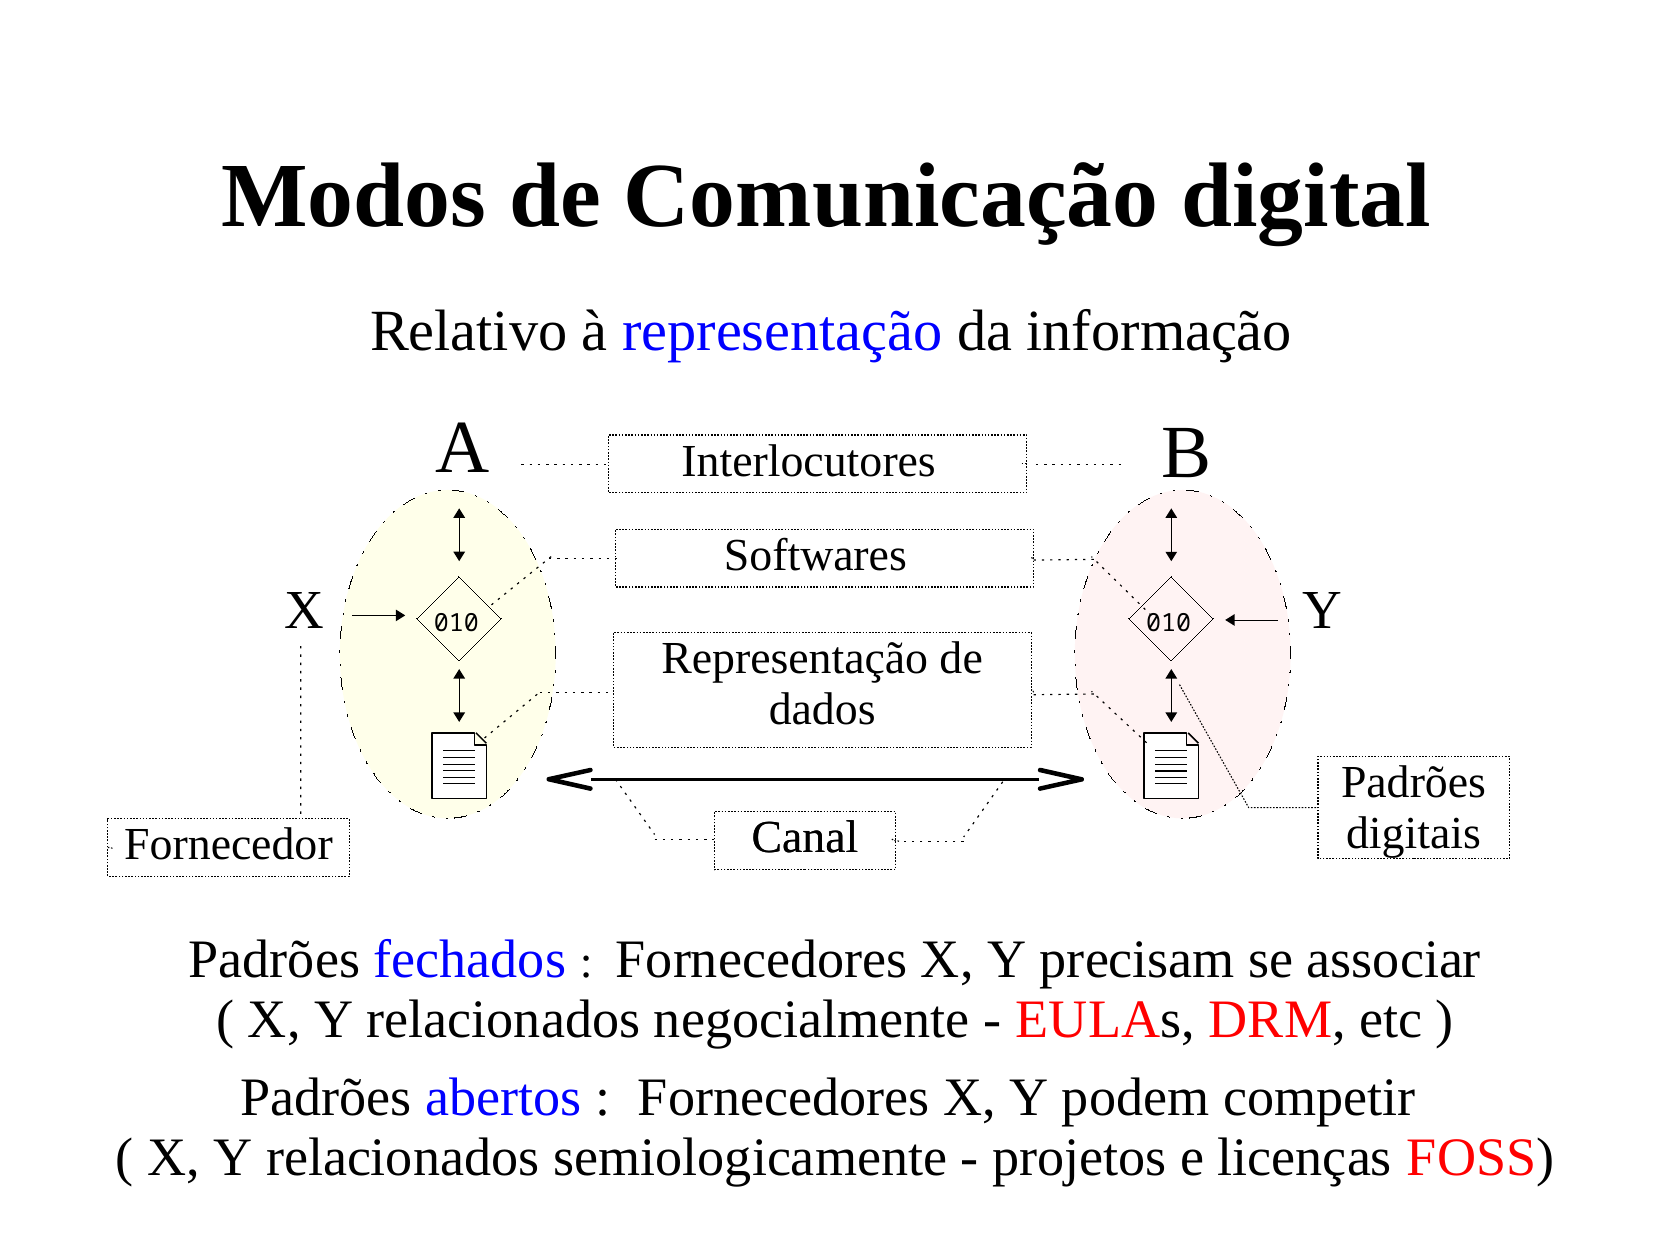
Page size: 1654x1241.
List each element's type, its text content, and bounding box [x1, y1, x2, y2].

text_box 010 [433, 604, 501, 638]
text_box Representação de dados [613, 632, 1032, 748]
text_box A [435, 406, 492, 502]
text_box Fornecedor [107, 818, 350, 877]
text_box Canal [714, 811, 896, 870]
text_box 010 [1146, 604, 1213, 638]
text_box Interlocutores [608, 435, 1027, 493]
title Modos de Comunicação digital [135, 92, 1542, 299]
text_box X [284, 579, 325, 642]
text_box B [1161, 411, 1219, 514]
text_box [339, 491, 556, 819]
text_box Padrões fechados : Fornecedores X, Y precisam se associar ( X, Y relacionados negocialmente - EULAs, DRM, etc ) Padrões abertos : Fornecedores X, Y podem competir ( X, Y relacionados semiologicamente - projetos e licenças FOSS) [69, 928, 1601, 1187]
text_box [1074, 493, 1291, 819]
text_box Padrões digitais [1317, 756, 1510, 859]
text_box Relativo à representação da informação [370, 298, 1318, 371]
text_box Softwares [615, 529, 1034, 588]
text_box Y [1302, 579, 1343, 642]
